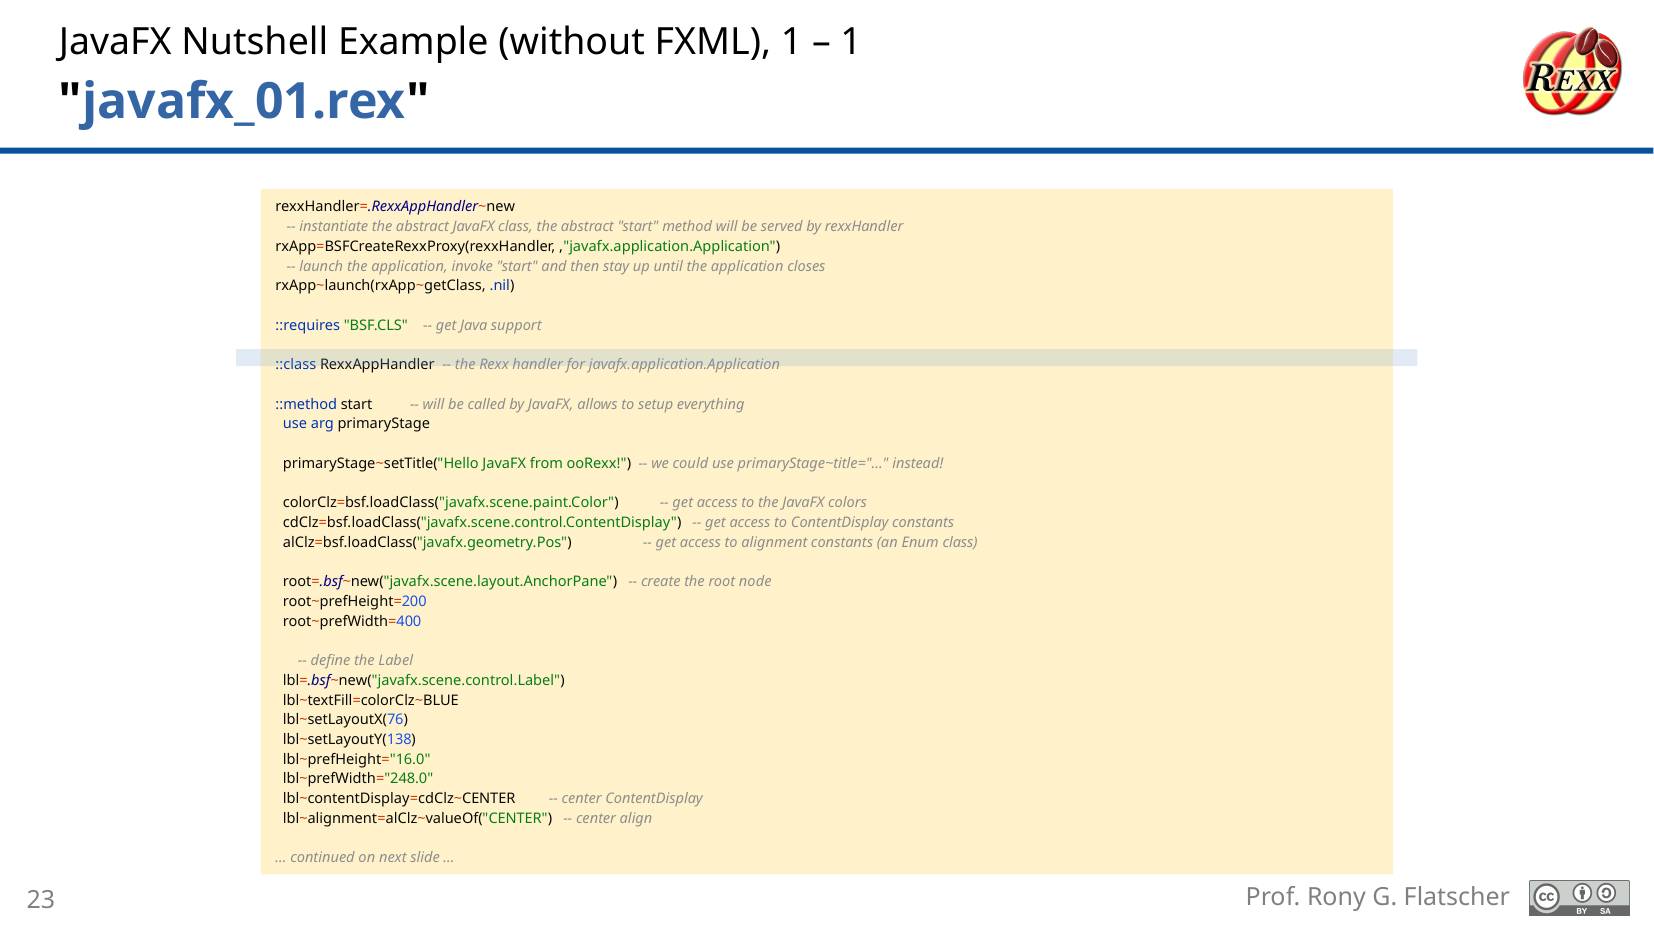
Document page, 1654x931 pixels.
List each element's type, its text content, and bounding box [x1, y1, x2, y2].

text_box [236, 349, 1418, 367]
title JavaFX Nutshell Example (without FXML), 1 – 1 "javafx_01.rex" [0, 0, 1625, 148]
text_box rexxHandler=.RexxAppHandler~new -- instantiate the abstract JavaFX class, the abstract "start" method will be served by rexxHandler rxApp=BSFCreateRexxProxy(rexxHandler, ,"javafx.application.Application") -- launch the application, invoke "start" and then stay up until the application closes rxApp~launch(rxApp~getClass, .nil) ::requires "BSF.CLS" -- get Java support ::class RexxAppHandler -- the Rexx handler for javafx.application.Application ::method start -- will be called by JavaFX, allows to setup everything use arg primaryStage primaryStage~setTitle("Hello JavaFX from ooRexx!") -- we could use primaryStage~title="..." instead! colorClz=bsf.loadClass("javafx.scene.paint.Color") -- get access to the JavaFX colors cdClz=bsf.loadClass("javafx.scene.control.ContentDisplay") -- get access to ContentDisplay constants alClz=bsf.loadClass("javafx.geometry.Pos") -- get access to alignment constants (an Enum class) root=.bsf~new("javafx.scene.layout.AnchorPane") -- create the root node root~prefHeight=200 root~prefWidth=400 -- define the Label lbl=.bsf~new("javafx.scene.control.Label") lbl~textFill=colorClz~BLUE lbl~setLayoutX(76) lbl~setLayoutY(138) lbl~prefHeight="16.0" lbl~prefWidth="248.0" lbl~contentDisplay=cdClz~CENTER -- center ContentDisplay lbl~alignment=alClz~valueOf("CENTER") -- center align ... continued on next slide ... [260, 367, 1394, 843]
text_box rexxHandler=.RexxAppHandler~new -- instantiate the abstract JavaFX class, the abstract "start" method will be served by rexxHandler rxApp=BSFCreateRexxProxy(rexxHandler, ,"javafx.application.Application") -- launch the application, invoke "start" and then stay up until the application closes rxApp~launch(rxApp~getClass, .nil) ::requires "BSF.CLS" -- get Java support ::class RexxAppHandler -- the Rexx handler for javafx.application.Application ::method start -- will be called by JavaFX, allows to setup everything use arg primaryStage primaryStage~setTitle("Hello JavaFX from ooRexx!") -- we could use primaryStage~title="..." instead! colorClz=bsf.loadClass("javafx.scene.paint.Color") -- get access to the JavaFX colors cdClz=bsf.loadClass("javafx.scene.control.ContentDisplay") -- get access to ContentDisplay constants alClz=bsf.loadClass("javafx.geometry.Pos") -- get access to alignment constants (an Enum class) root=.bsf~new("javafx.scene.layout.AnchorPane") -- create the root node root~prefHeight=200 root~prefWidth=400 -- define the Label lbl=.bsf~new("javafx.scene.control.Label") lbl~textFill=colorClz~BLUE lbl~setLayoutX(76) lbl~setLayoutY(138) lbl~prefHeight="16.0" lbl~prefWidth="248.0" lbl~contentDisplay=cdClz~CENTER -- center ContentDisplay lbl~alignment=alClz~valueOf("CENTER") -- center align ... continued on next slide ... [260, 188, 1394, 349]
